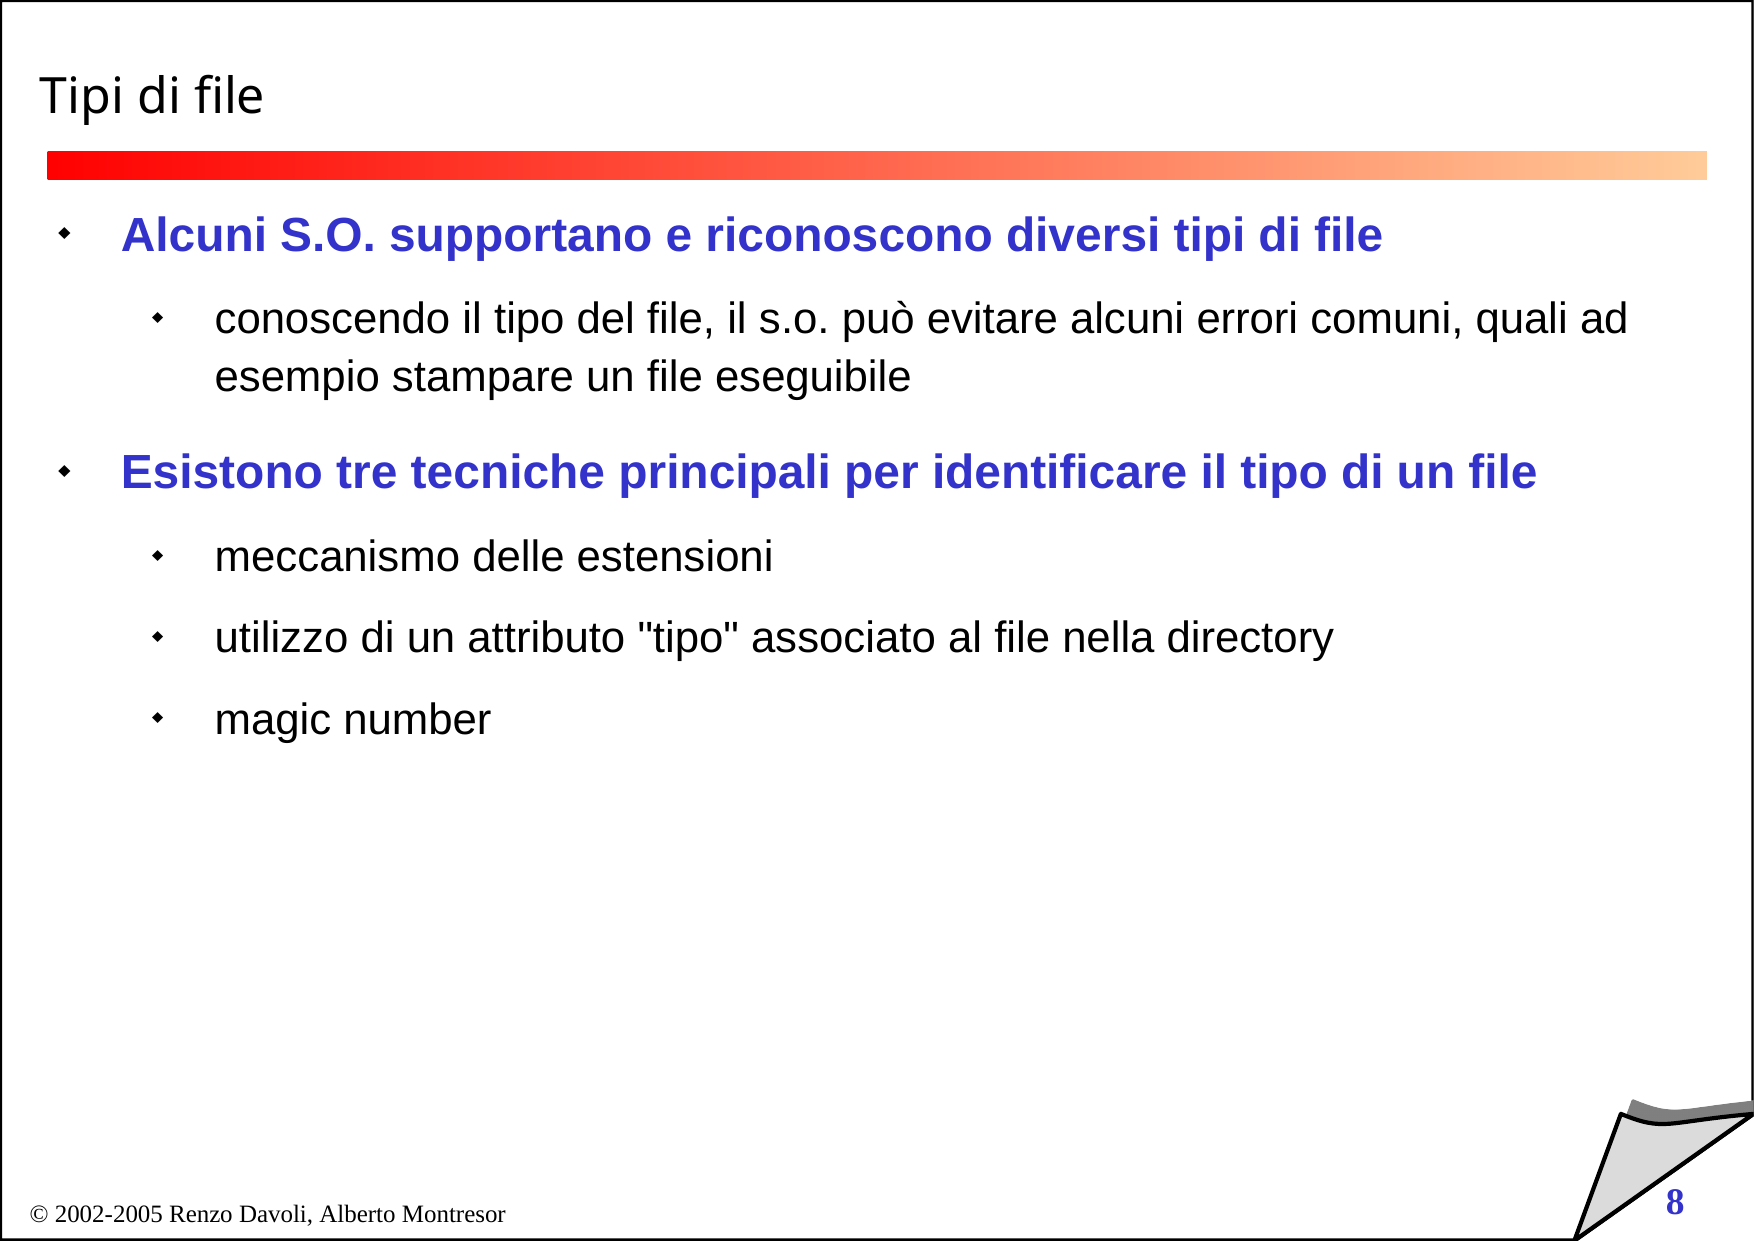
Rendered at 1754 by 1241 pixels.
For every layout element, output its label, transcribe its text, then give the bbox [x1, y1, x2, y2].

title Tipi di file [40, 49, 1713, 144]
list Alcuni S.O. supportano e riconoscono diversi tipi di file conoscendo il tipo del file, il s.o. può evitare alcuni errori comuni, quali ad esempio stampare un file eseguibile Esistono tre tecniche principali per identificare il tipo di un file meccanismo delle estensioni utilizzo di un attributo "tipo" associato al file nella directory magic number [58, 206, 1695, 919]
text_box 9 [1469, 152, 1474, 179]
